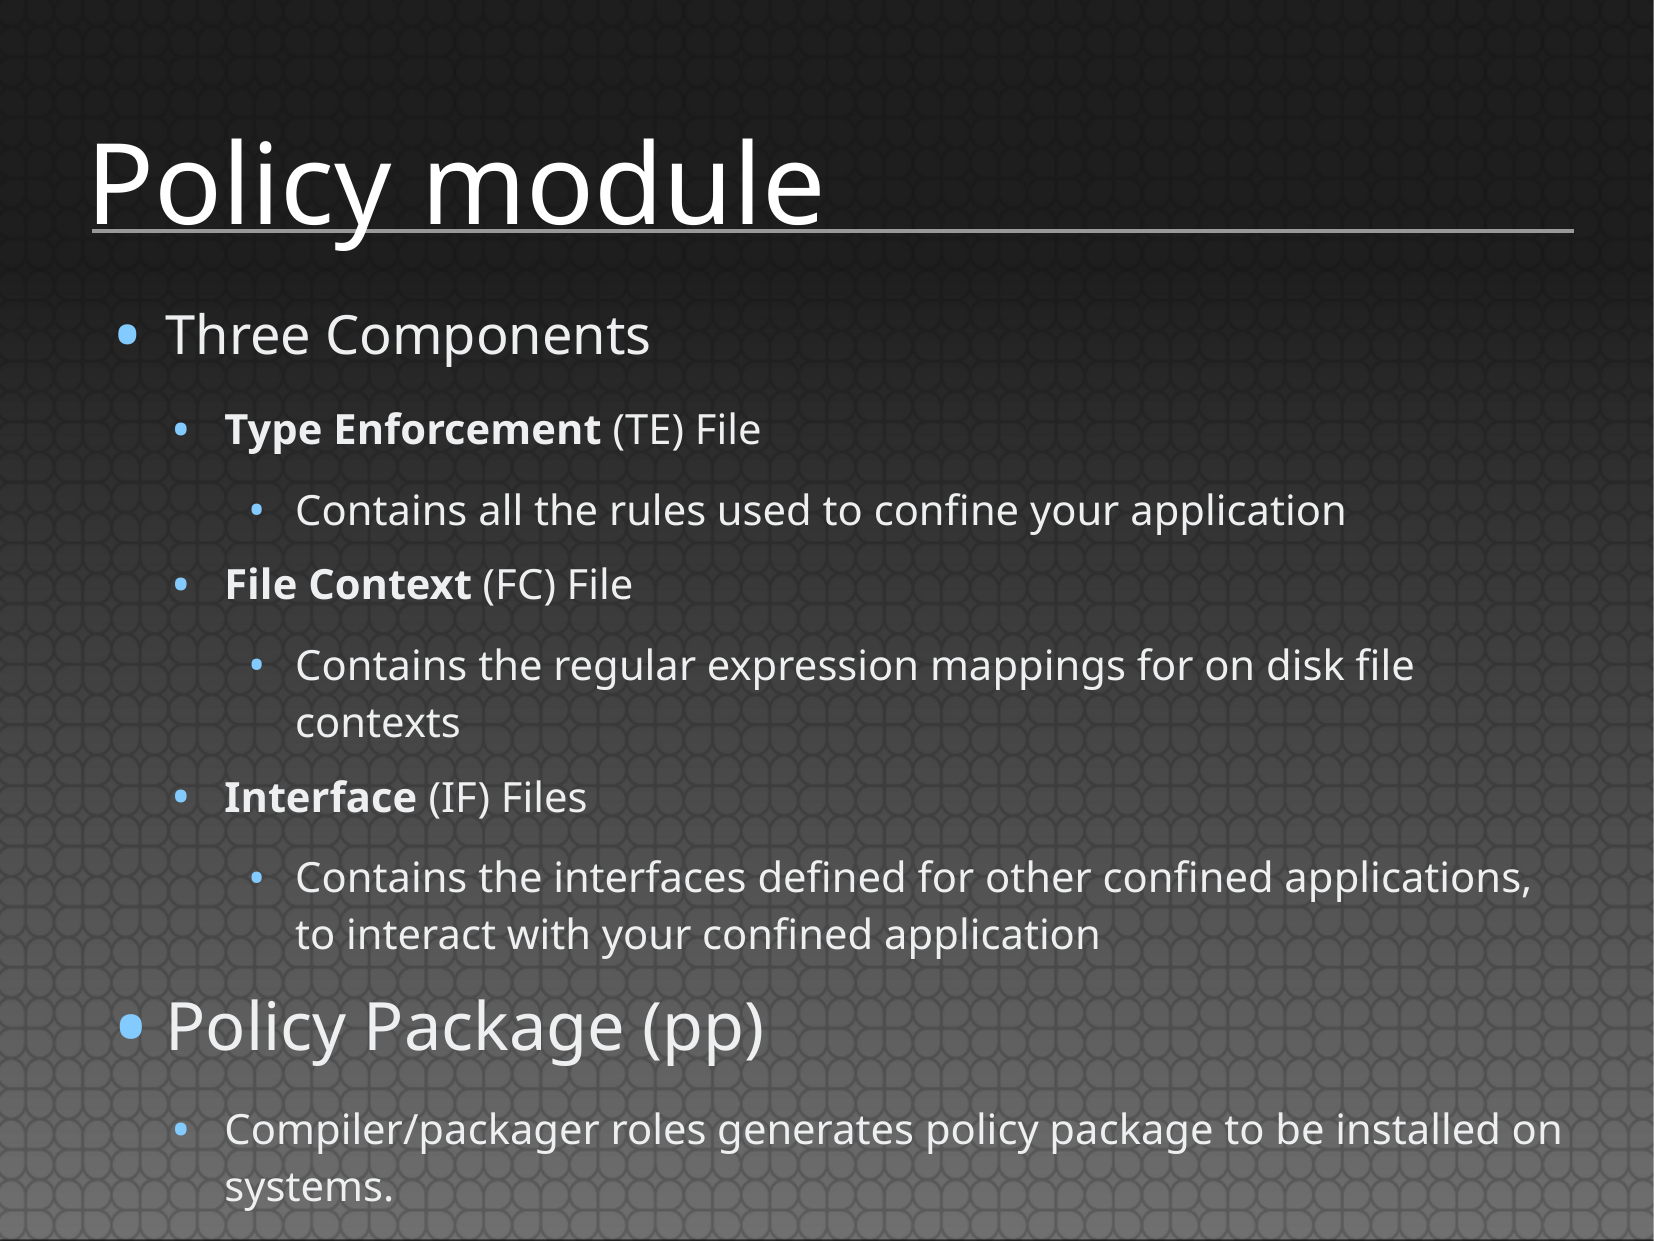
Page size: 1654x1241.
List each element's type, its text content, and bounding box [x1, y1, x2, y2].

picture [0, 0, 1654, 1241]
title Policy module [86, 112, 1576, 249]
list Three Components Type Enforcement (TE) File Contains all the rules used to confine your application File Context (FC) File Contains the regular expression mappings for on disk file contexts Interface (IF) Files Contains the interfaces defined for other confined applications, to interact with your confined application Policy Package (pp) Compiler/packager roles generates policy package to be installed on systems. [82, 296, 1571, 1241]
